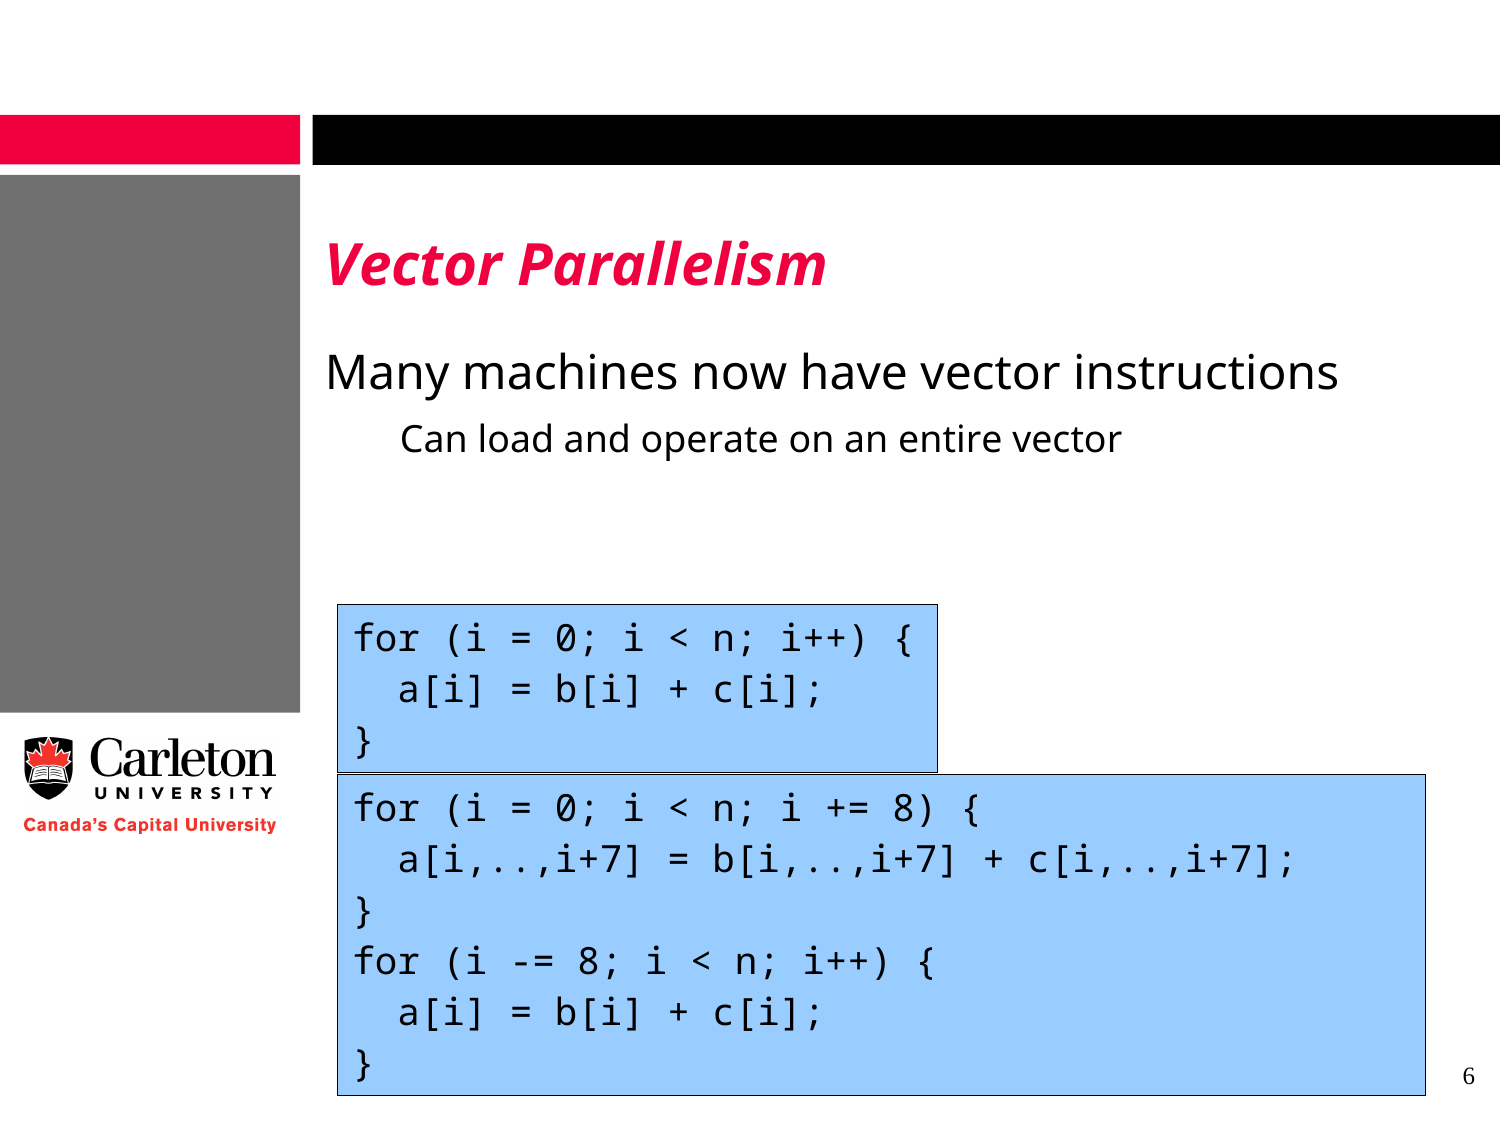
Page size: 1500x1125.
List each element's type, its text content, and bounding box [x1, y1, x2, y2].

text_box for (i = 0; i < n; i++) { a[i] = b[i] + c[i]; } [337, 604, 938, 751]
list Many machines now have vector instructions Can load and operate on an entire vector [324, 324, 1450, 1036]
title Vector Parallelism [324, 194, 1450, 324]
text_box for (i = 0; i < n; i += 8) { a[i,..,i+7] = b[i,..,i+7] + c[i,..,i+7]; } for (i -= 8; i < n; i++) { a[i] = b[i] + c[i]; } [337, 774, 1426, 1051]
picture [24, 737, 276, 834]
